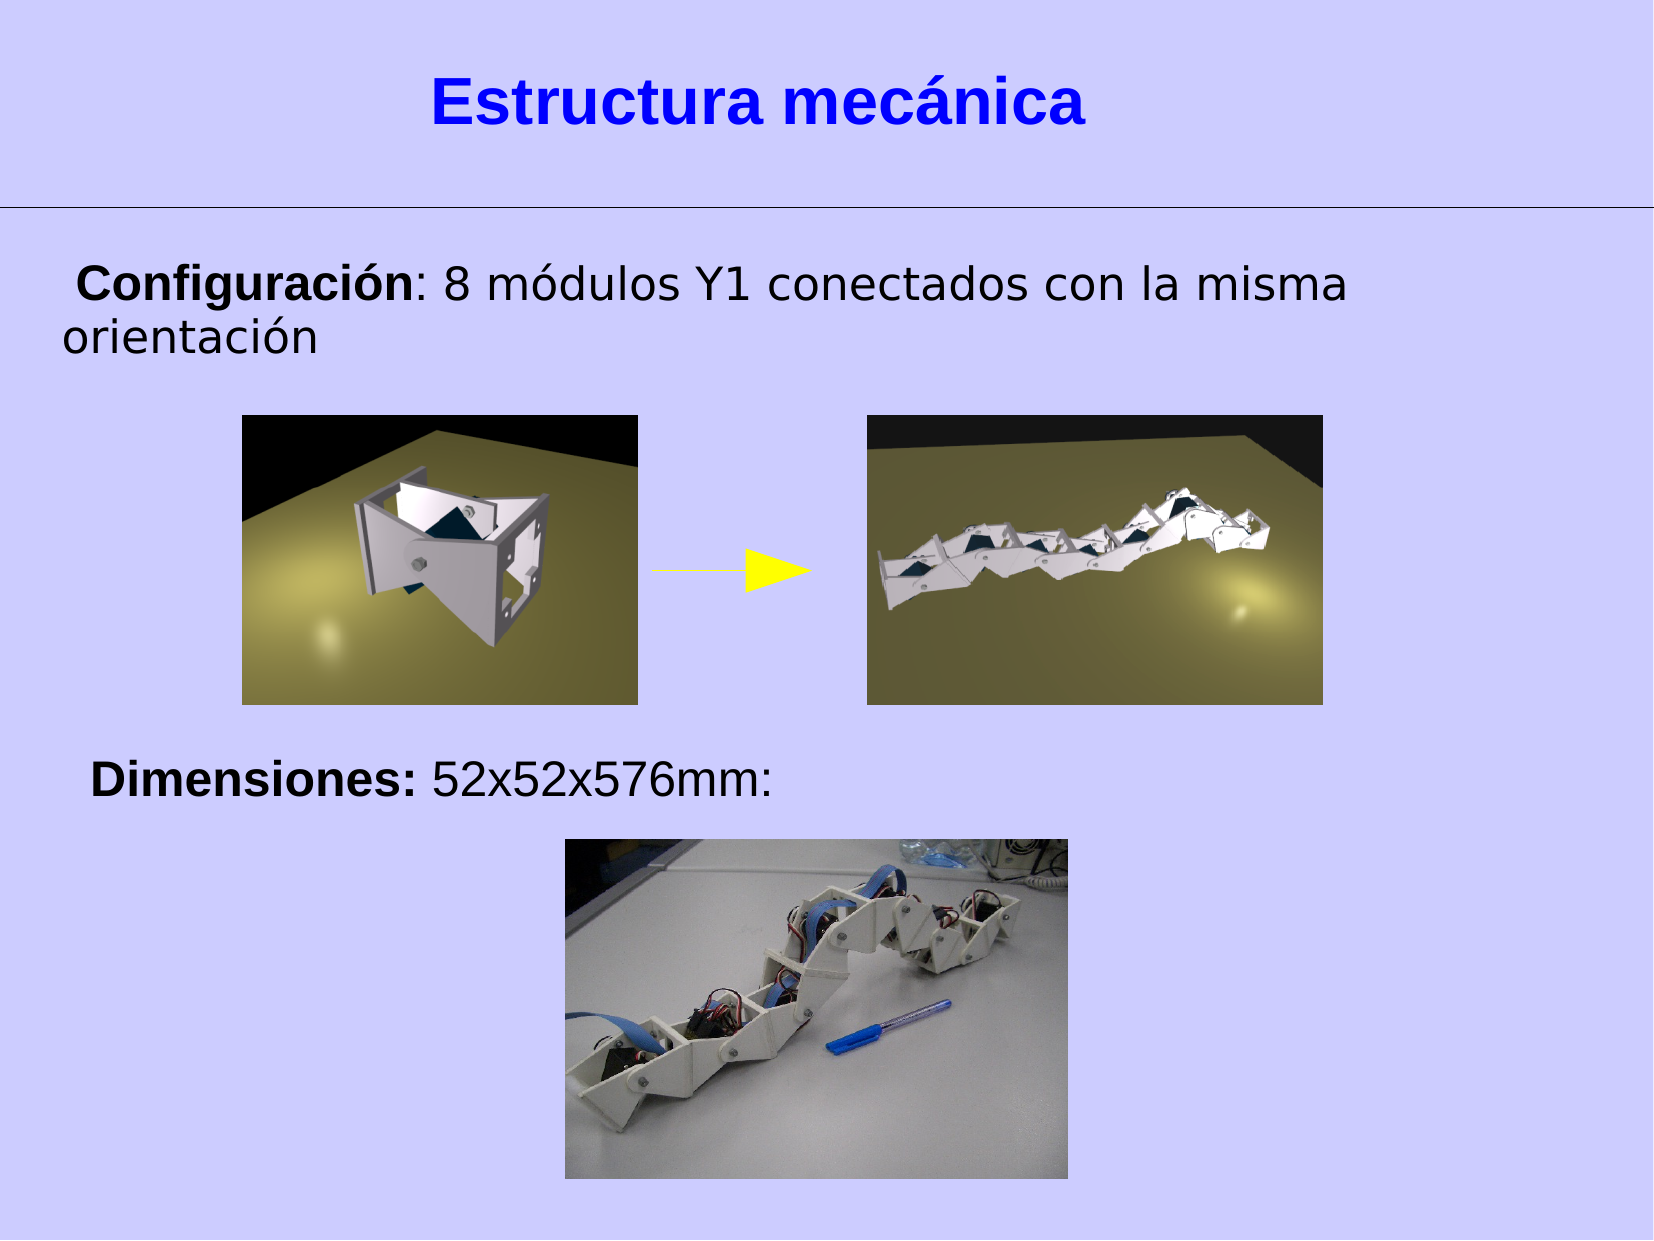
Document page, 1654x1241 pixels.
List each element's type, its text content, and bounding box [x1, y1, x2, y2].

picture [867, 415, 1323, 706]
text_box Dimensiones: 52x52x576mm: [76, 750, 1250, 822]
title Estructura mecánica [120, 0, 1396, 191]
text_box Configuración: 8 módulos Y1 conectados con la misma orientación [61, 254, 1610, 326]
picture [565, 839, 1068, 1180]
picture [242, 415, 638, 705]
